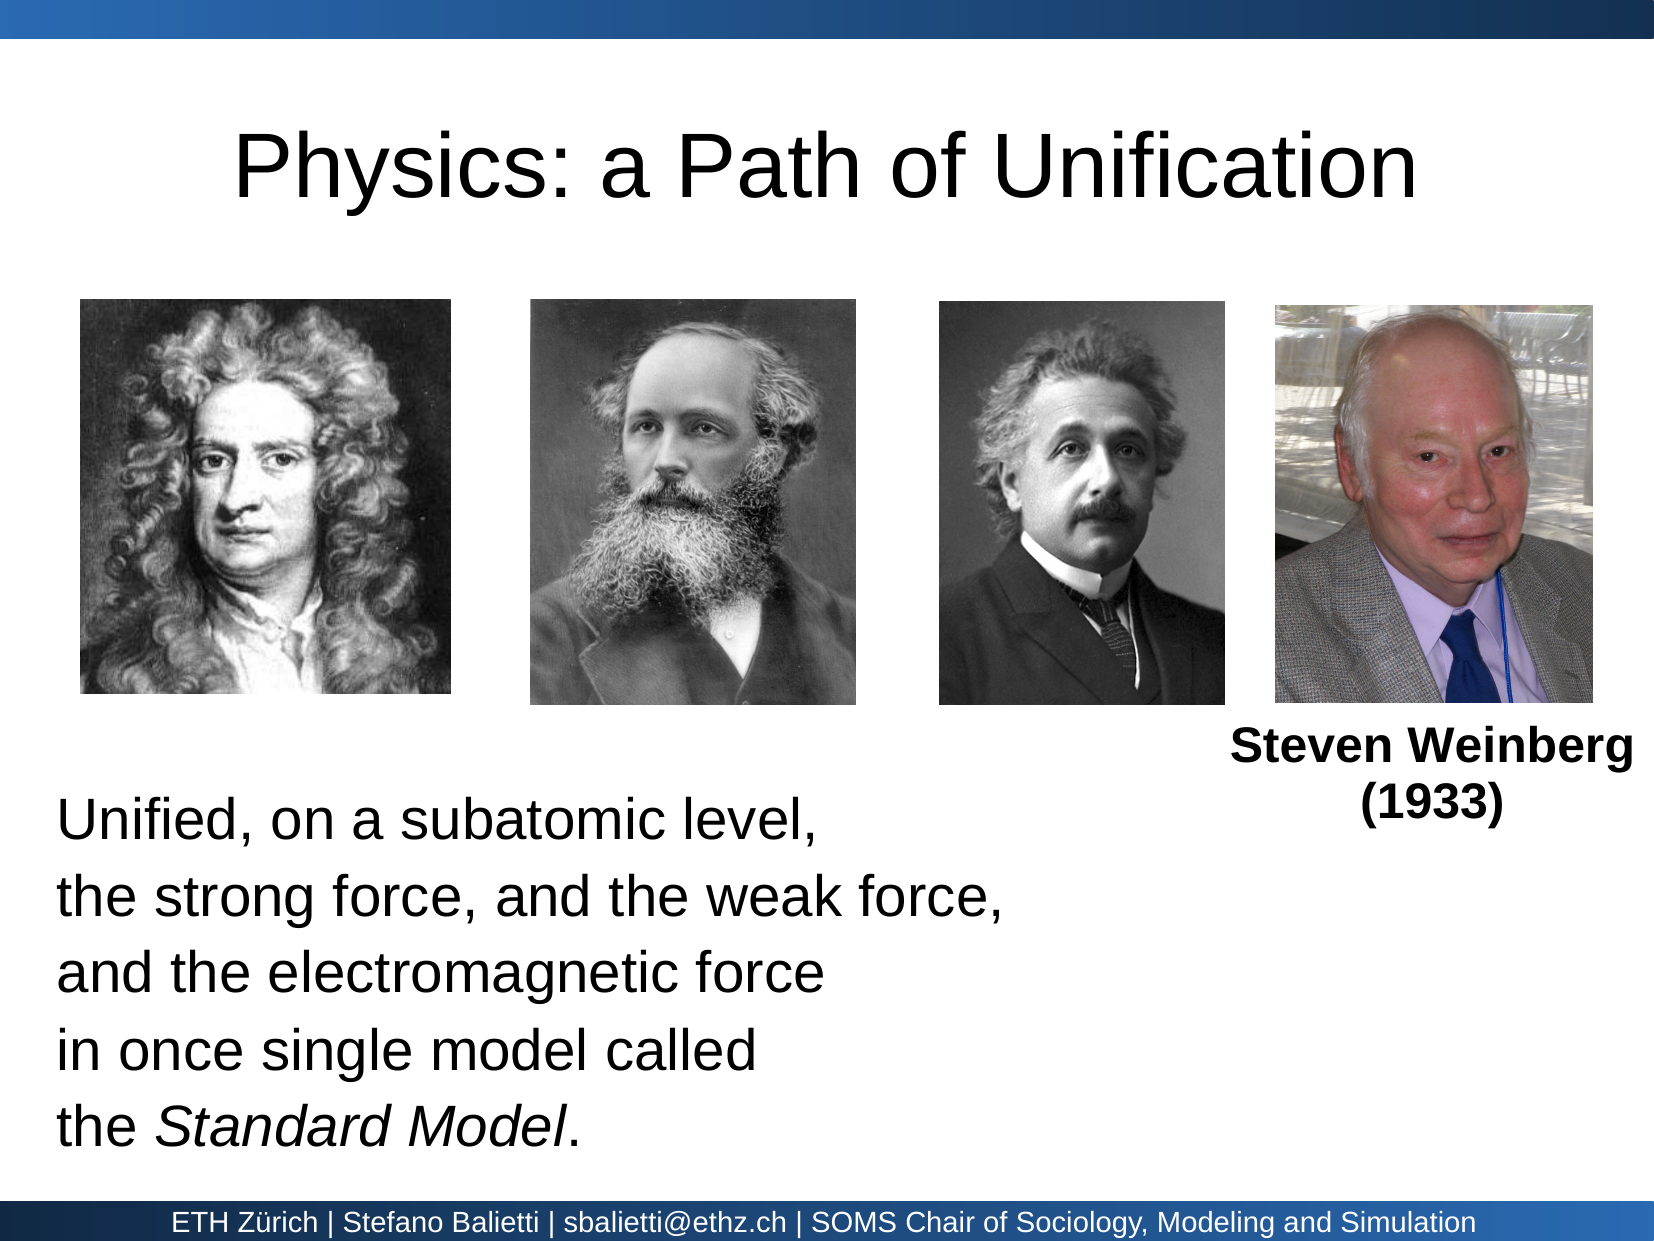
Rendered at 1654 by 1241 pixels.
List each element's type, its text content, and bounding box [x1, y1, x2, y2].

text_box Unified, on a subatomic level, the strong force, and the weak force, and the electromagnetic force in once single model called the Standard Model. [42, 766, 1021, 1241]
text_box Steven Weinberg (1933) [1215, 710, 1651, 838]
picture [80, 299, 451, 694]
title Physics: a Path of Unification [0, 116, 1654, 342]
picture [939, 301, 1225, 706]
picture [530, 299, 856, 706]
picture [1275, 305, 1593, 703]
